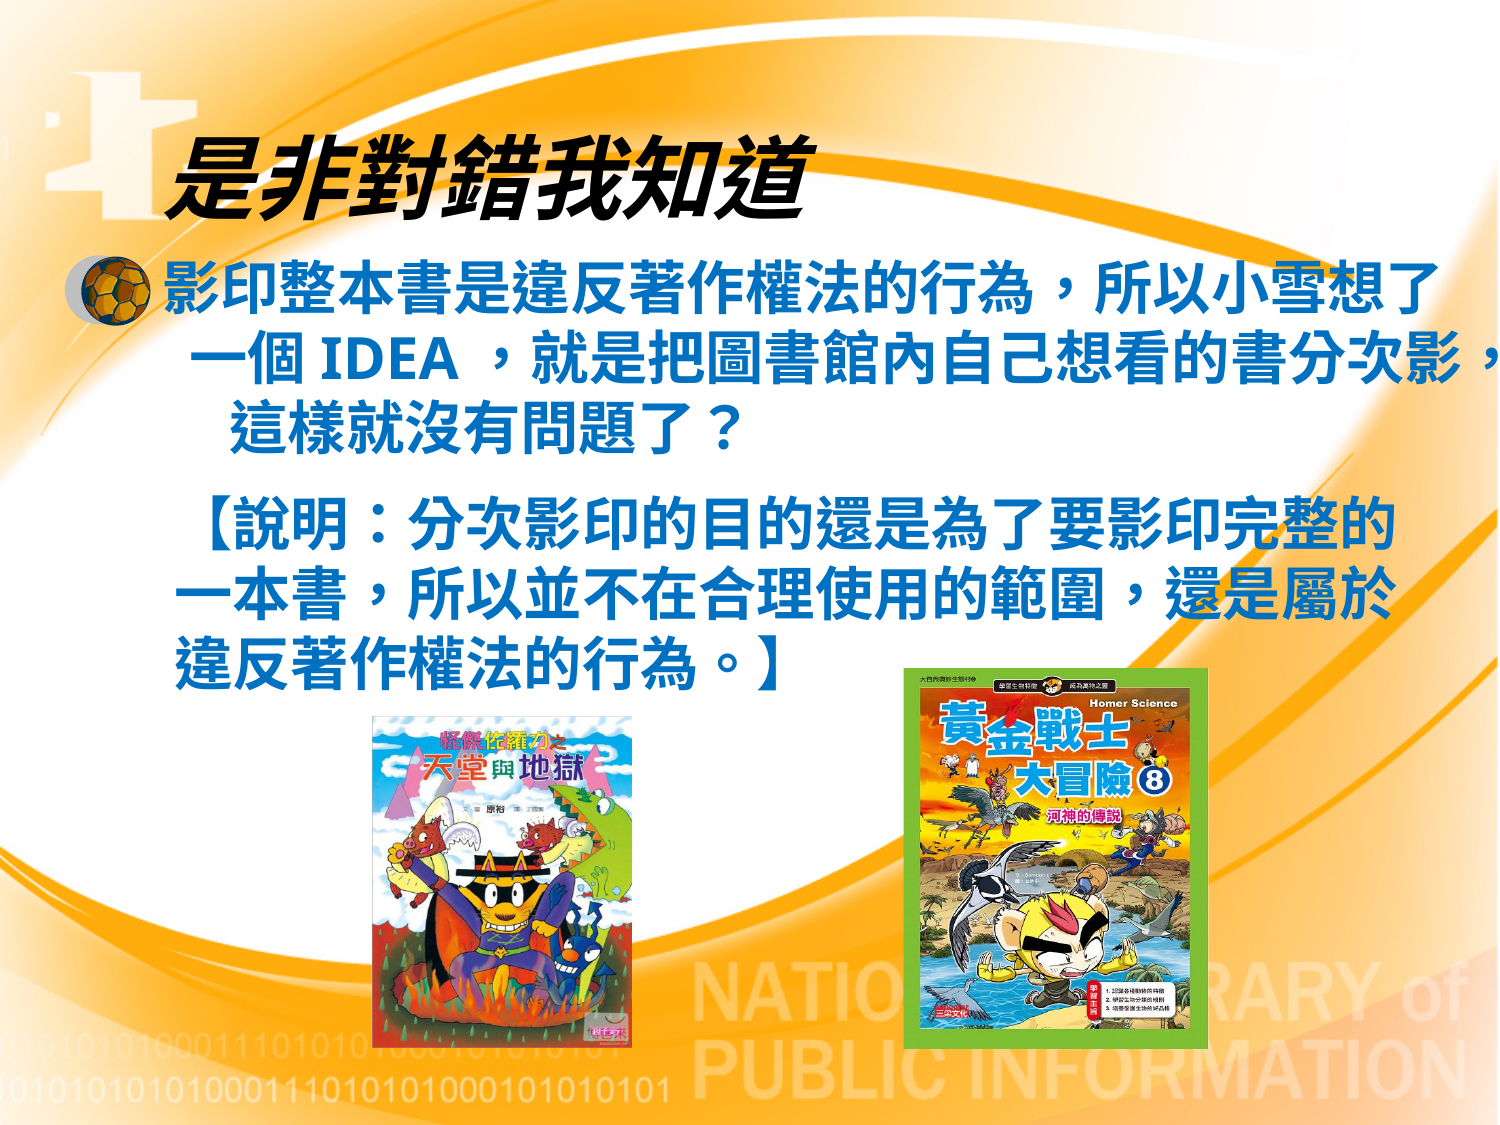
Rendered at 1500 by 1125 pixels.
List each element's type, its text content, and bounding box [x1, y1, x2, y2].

picture [371, 716, 632, 1048]
picture [903, 668, 1209, 1049]
text_box 【說明：分次影印的目的還是為了要影印完整的一本書，所以並不在合理使用的範圍，還是屬於違反著作權法的行為。】 [159, 480, 1435, 705]
text_box 影印整本書是違反著作權法的行為，所以小雪想了 一個idea，就是把圖書館內自己想看的書分次影， 這樣就沒有問題了？ [148, 244, 1500, 469]
picture [64, 255, 151, 326]
title 是非對錯我知道 [147, 113, 857, 220]
